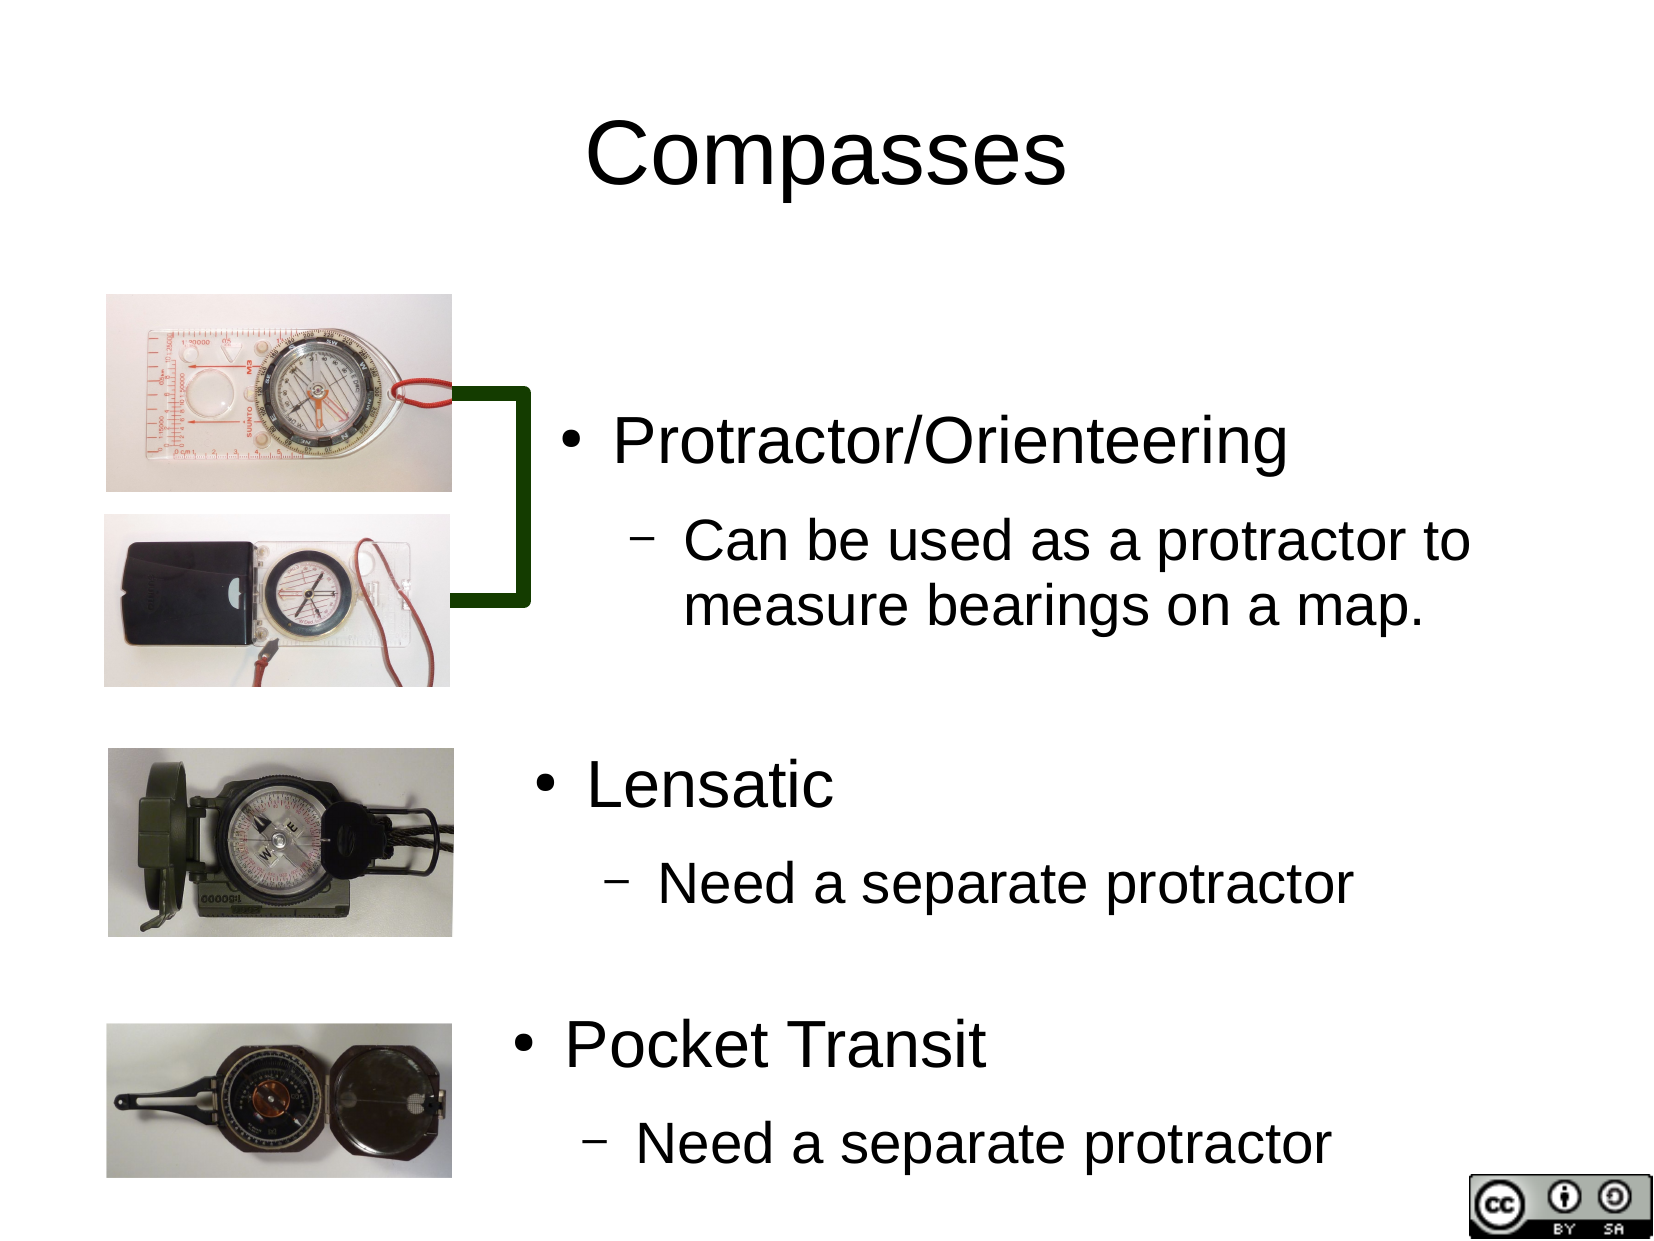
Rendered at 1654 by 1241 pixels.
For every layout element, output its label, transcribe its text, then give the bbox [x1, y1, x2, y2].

list Protractor/Orienteering Can be used as a protractor to measure bearings on a map. [541, 403, 1620, 689]
picture [104, 514, 450, 687]
list Pocket Transit Need a separate protractor [494, 1006, 1572, 1199]
picture [1469, 1174, 1653, 1239]
picture [106, 1023, 452, 1178]
title Compasses [82, 49, 1571, 257]
picture [108, 748, 454, 937]
list Lensatic Need a separate protractor [515, 746, 1594, 939]
picture [106, 294, 452, 492]
